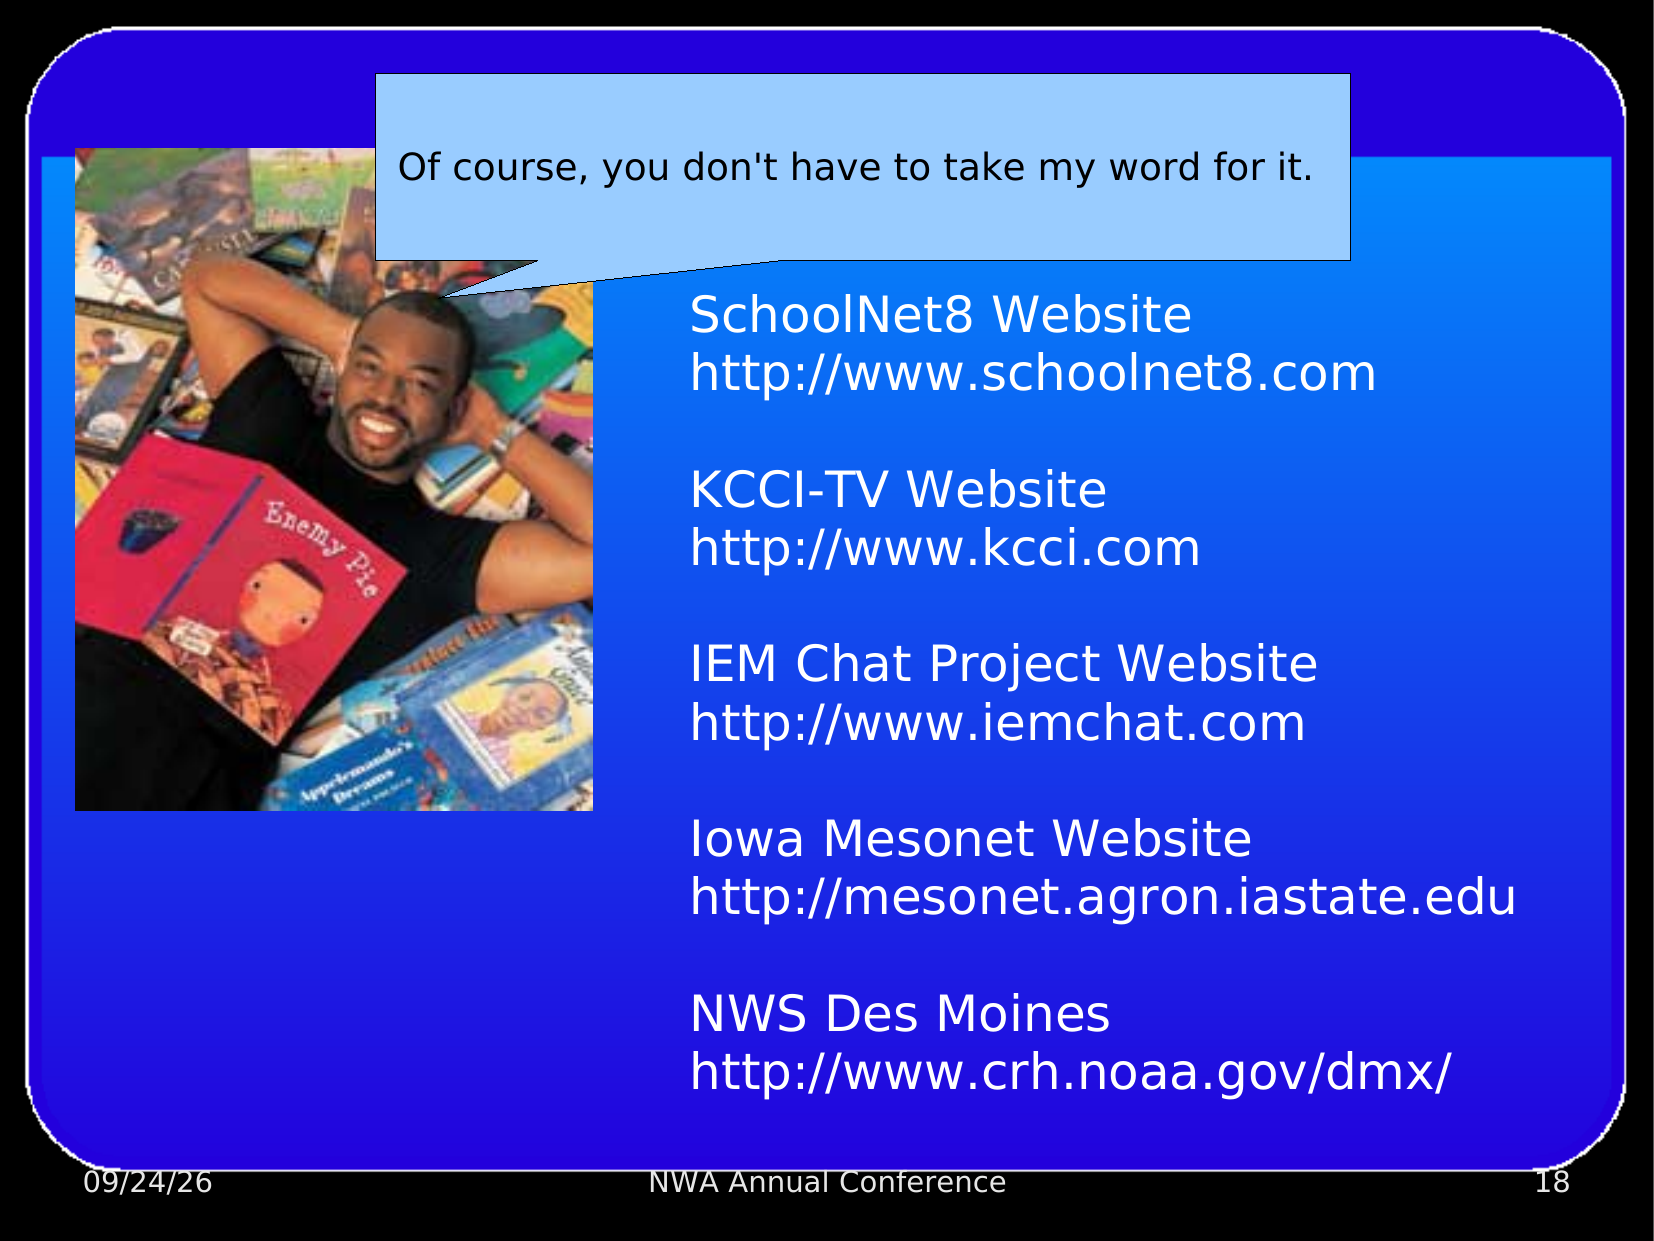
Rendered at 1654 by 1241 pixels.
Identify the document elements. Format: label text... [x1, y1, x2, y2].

text_box Of course, you don't have to take my word for it. [375, 73, 1351, 299]
picture [0, 0, 1654, 1241]
text_box SchoolNet8 Website http://www.schoolnet8.com KCCI-TV Website http://www.kcci.com IEM Chat Project Website http://www.iemchat.com Iowa Mesonet Website http://mesonet.agron.iastate.edu NWS Des Moines http://www.crh.noaa.gov/dmx/ [675, 278, 1517, 1109]
